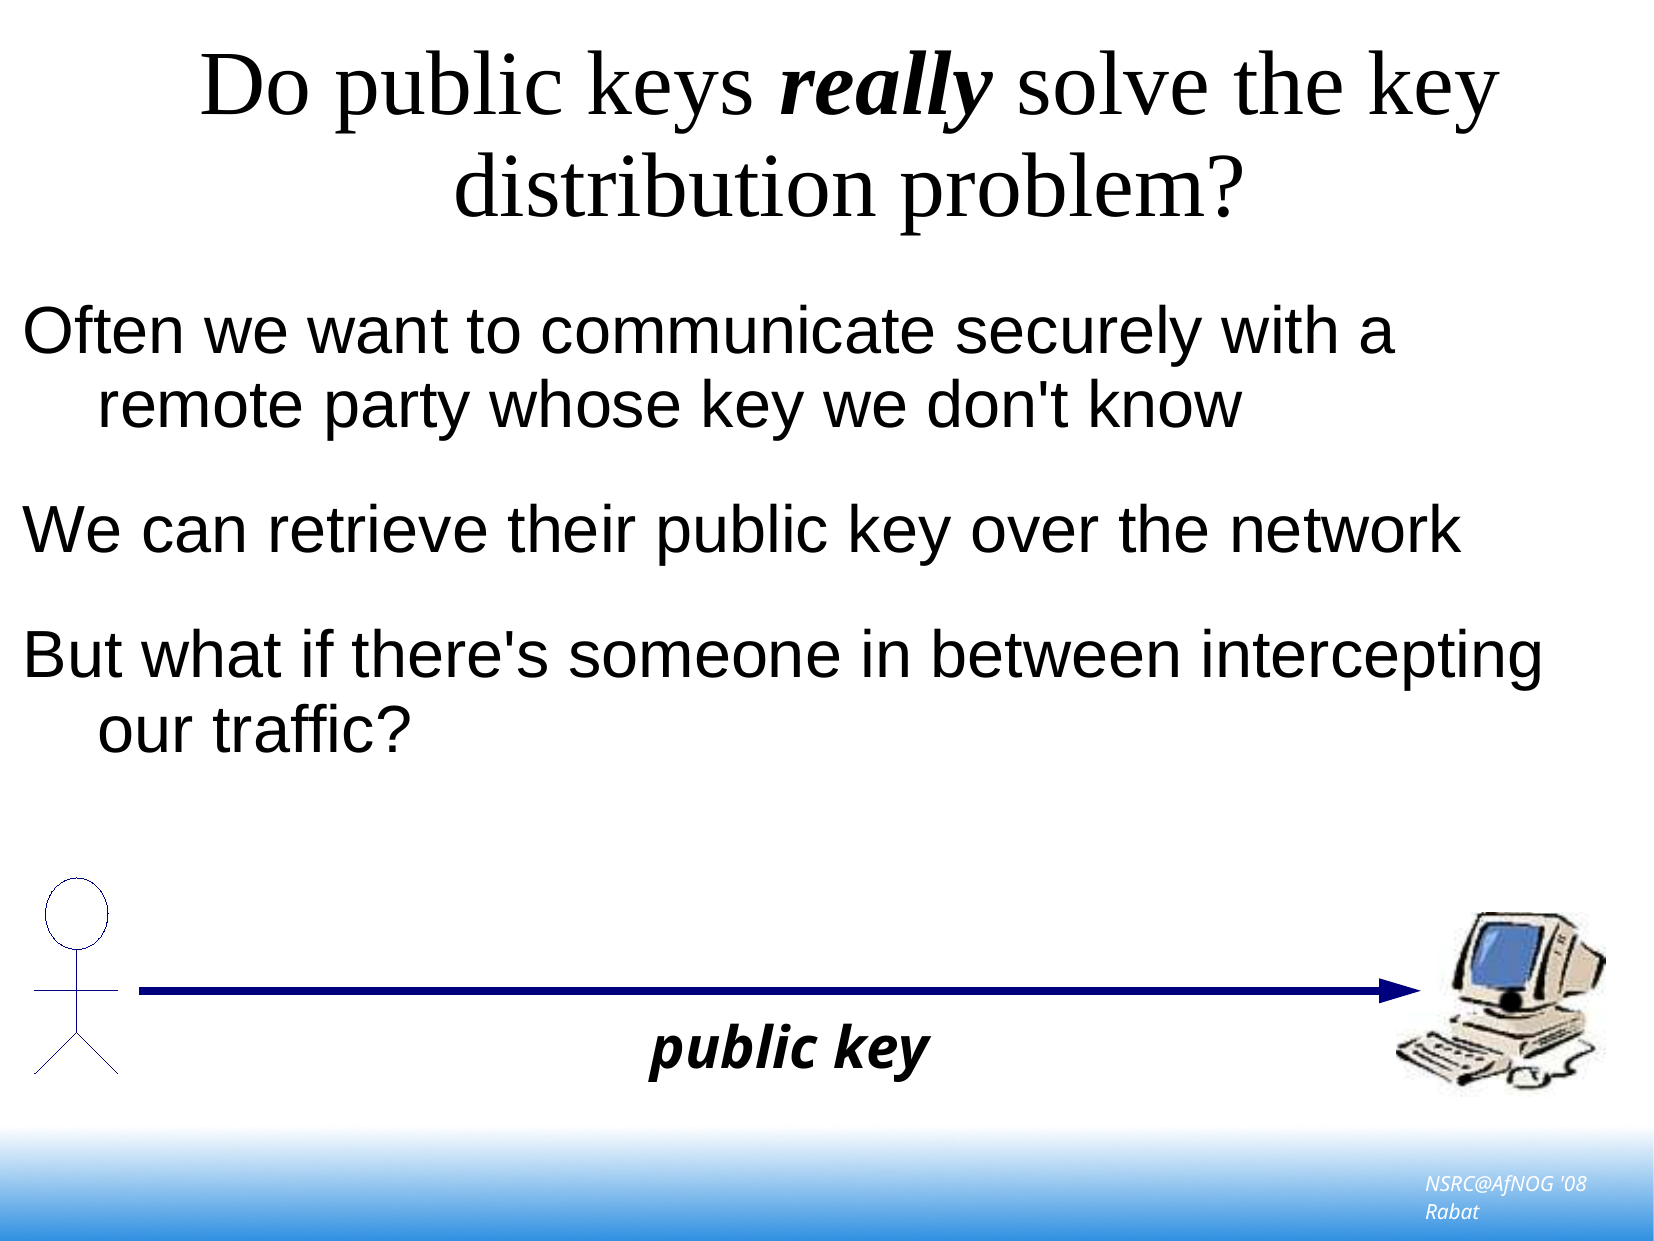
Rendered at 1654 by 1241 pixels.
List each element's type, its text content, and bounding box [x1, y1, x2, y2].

list Often we want to communicate securely with a remote party whose key we don't know We can retrieve their public key over the network But what if there's someone in between intercepting our traffic? [22, 292, 1613, 826]
title Do public keys really solve the key distribution problem? [52, 32, 1649, 267]
text_box public key [650, 1006, 930, 1086]
picture [0, 1124, 1654, 1241]
picture [1396, 912, 1606, 1097]
text_box public key [662, 1043, 673, 1062]
